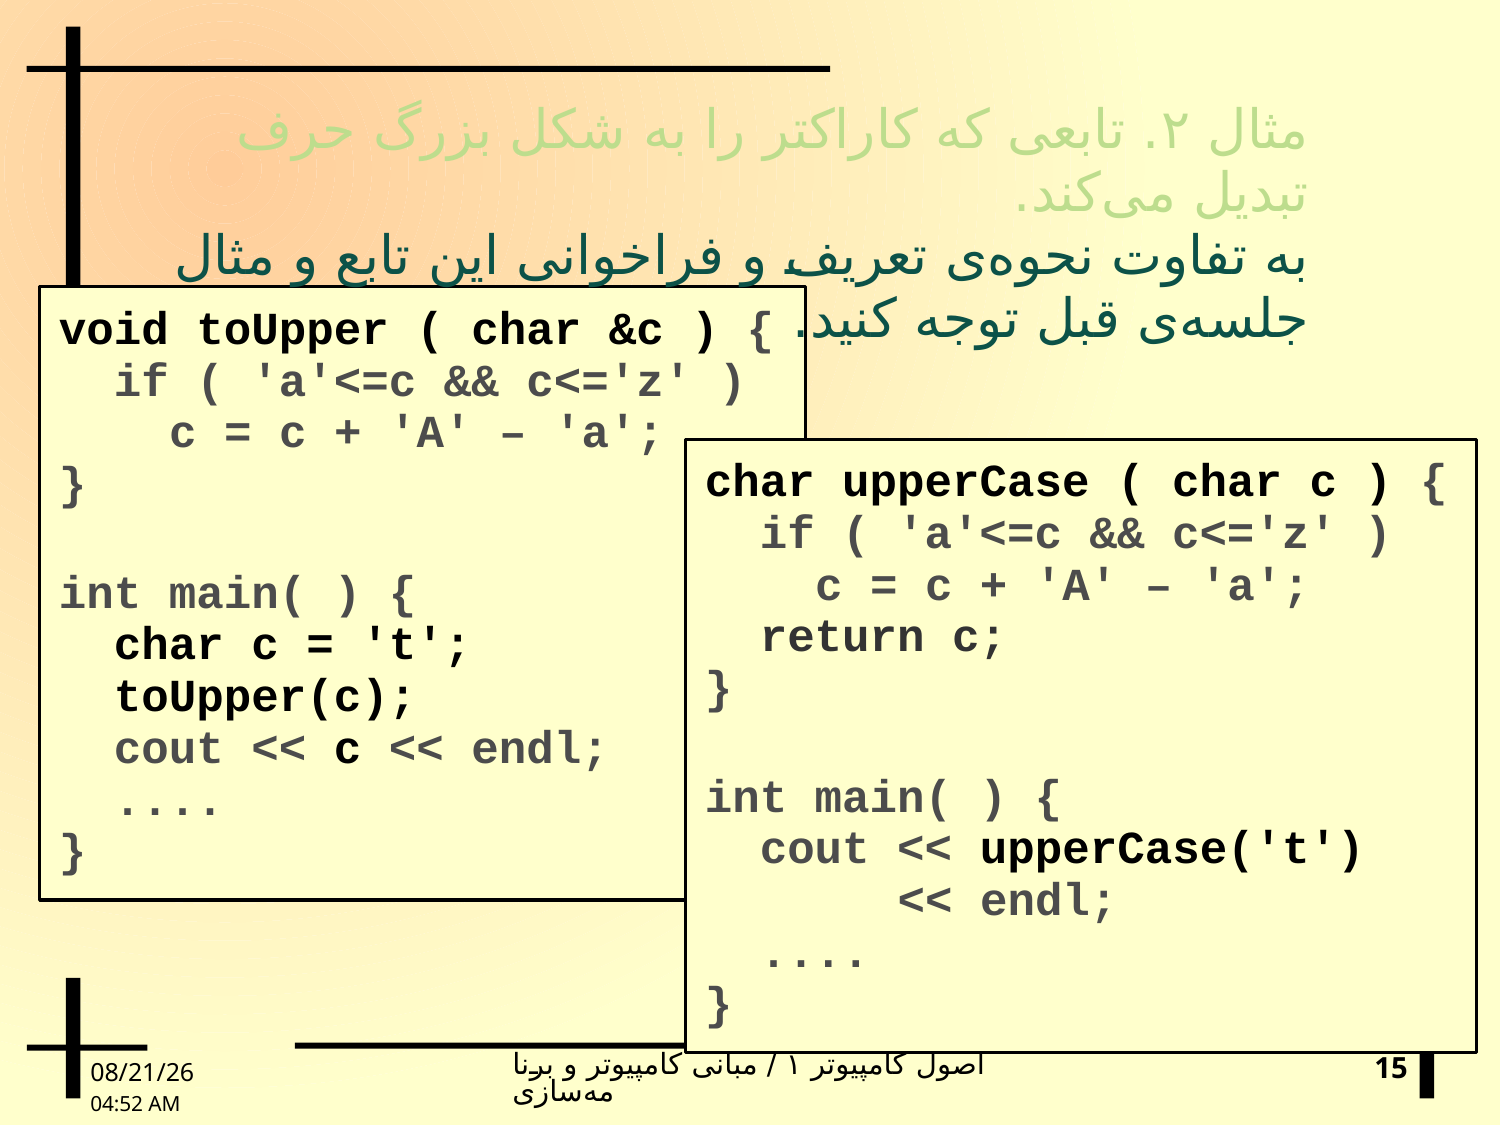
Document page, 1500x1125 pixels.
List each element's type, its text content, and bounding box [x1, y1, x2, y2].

list char upperCase ( char c ) { if ( 'a'<=c && c<='z' ) c = c + 'A' – 'a'; return c; } int main( ) { cout << upperCase('t') << endl; .... } [685, 439, 1477, 1053]
list void toUpper ( char &c ) { if ( 'a'<=c && c<='z' ) c = c + 'A' – 'a'; } int main( ) { char c = 't'; toUpper(c); cout << c << endl; .... } [39, 286, 806, 901]
list مثال ۲. تابعی که کاراکتر را به شکل بزرگ حرف تبدیل می‌کند. به تفاوت نحوه‌ی تعریف و فراخوانی این تابع و مثال جلسه‌ی قبل توجه کنید. [112, 97, 1362, 353]
